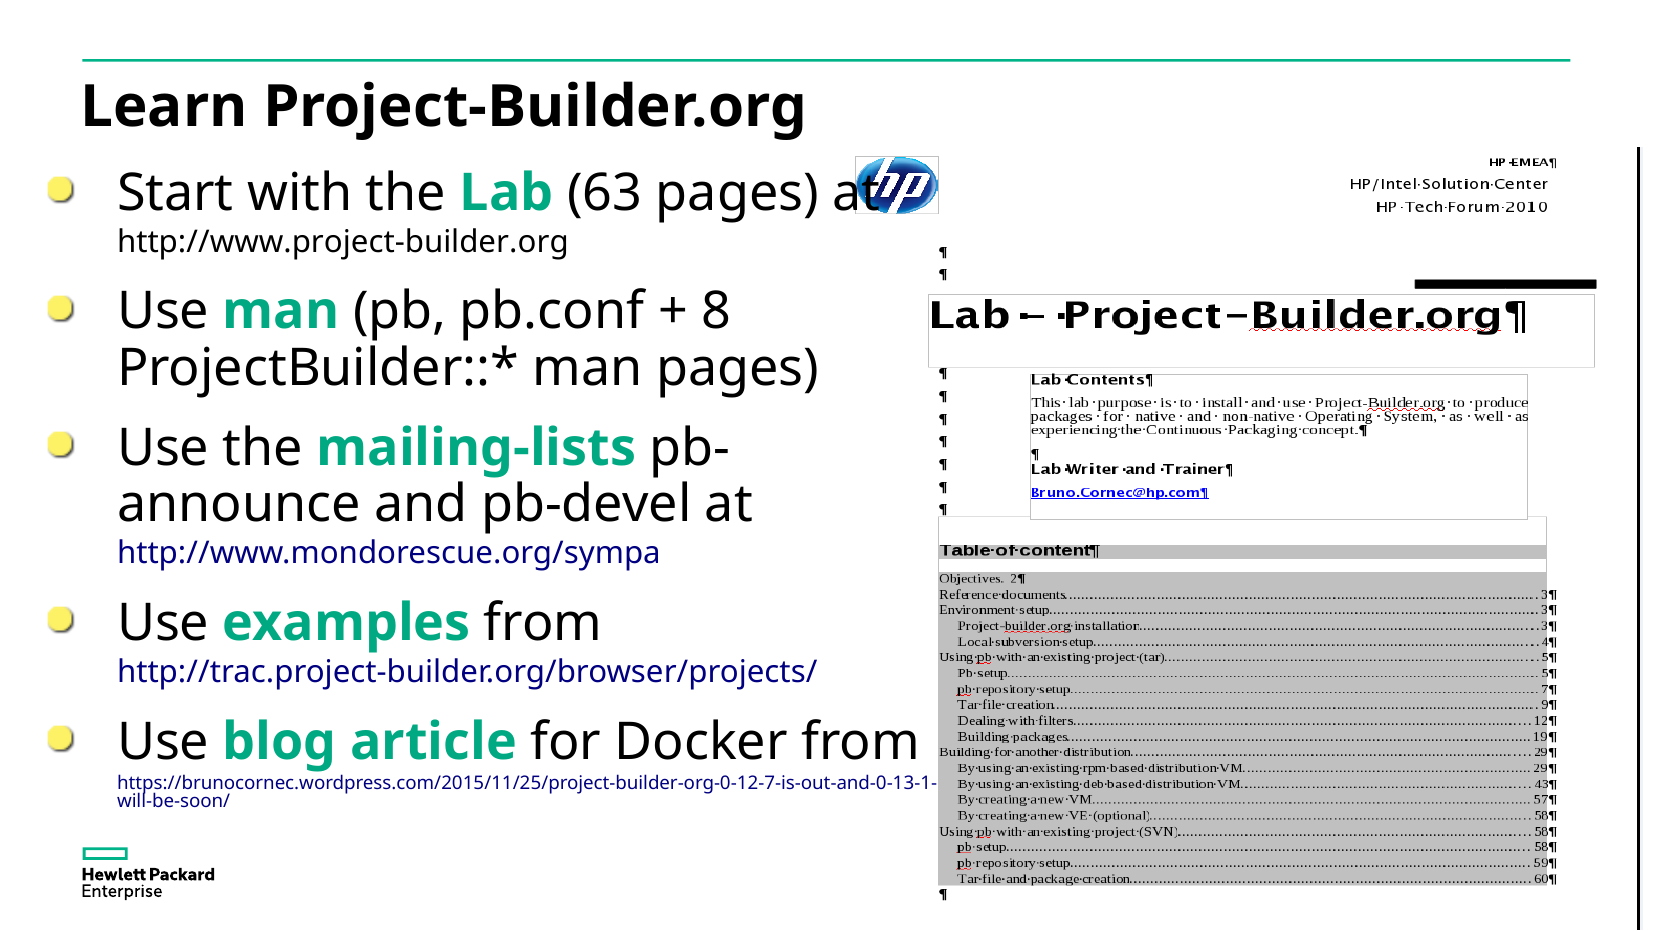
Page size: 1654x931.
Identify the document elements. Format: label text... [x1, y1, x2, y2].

title Learn Project-Builder.org [80, 45, 994, 167]
picture [783, 147, 1643, 930]
list Start with the Lab (63 pages) at http://www.project-builder.org Use man (pb, pb.conf + 8 ProjectBuilder::* man pages) Use the mailing-lists pb-announce and pb-devel at http://www.mondorescue.org/sympa Use examples from http://trac.project-builder.org/browser/projects/ Use blog article for Docker from https://brunocornec.wordpress.com/2015/11/25/project-builder-org-0-12-7-is-out-and-0-13-1-will-be-soon/ [34, 165, 938, 929]
